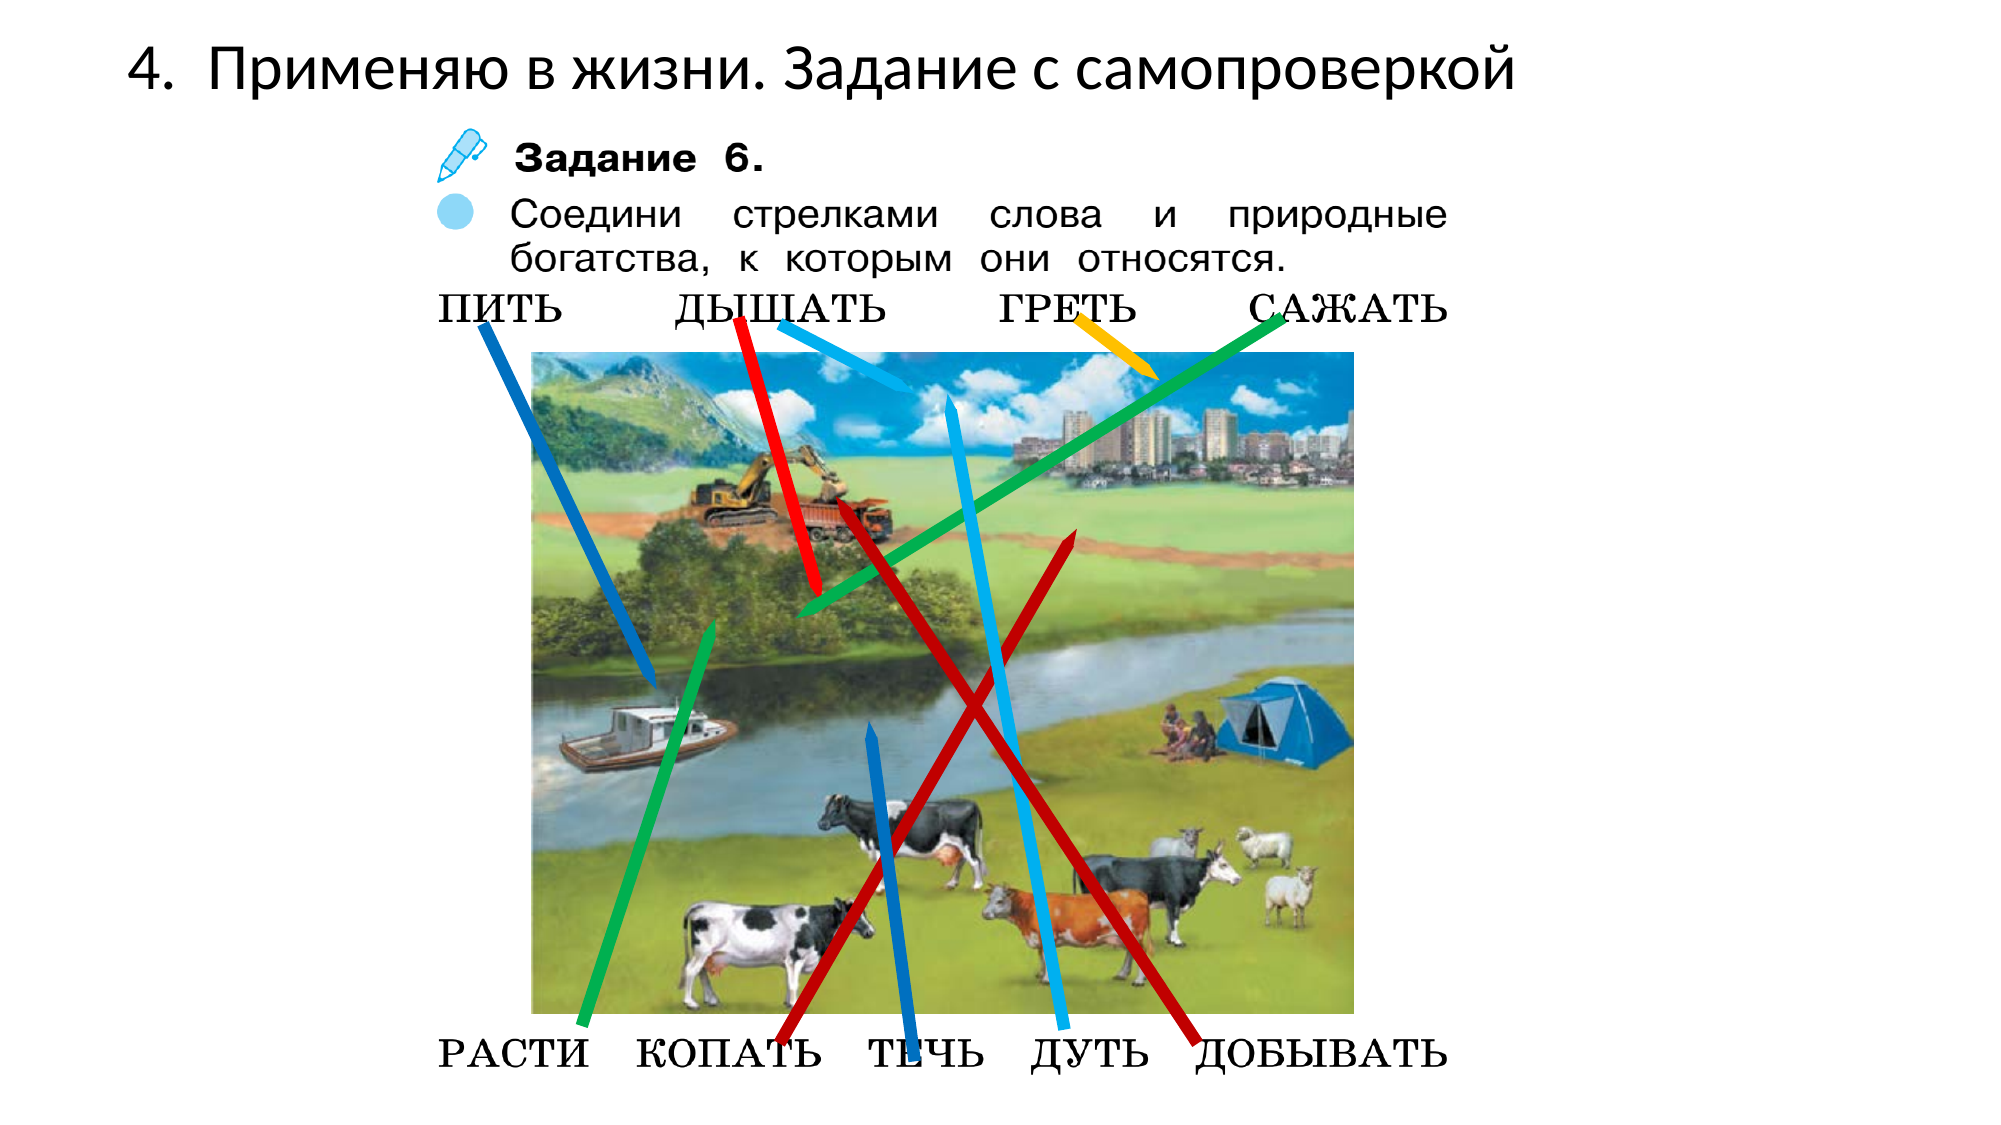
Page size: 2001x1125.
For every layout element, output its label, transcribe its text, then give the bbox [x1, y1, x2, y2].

picture [405, 111, 1466, 1093]
title 4. Применяю в жизни. Задание с самопроверкой [112, 25, 1838, 112]
